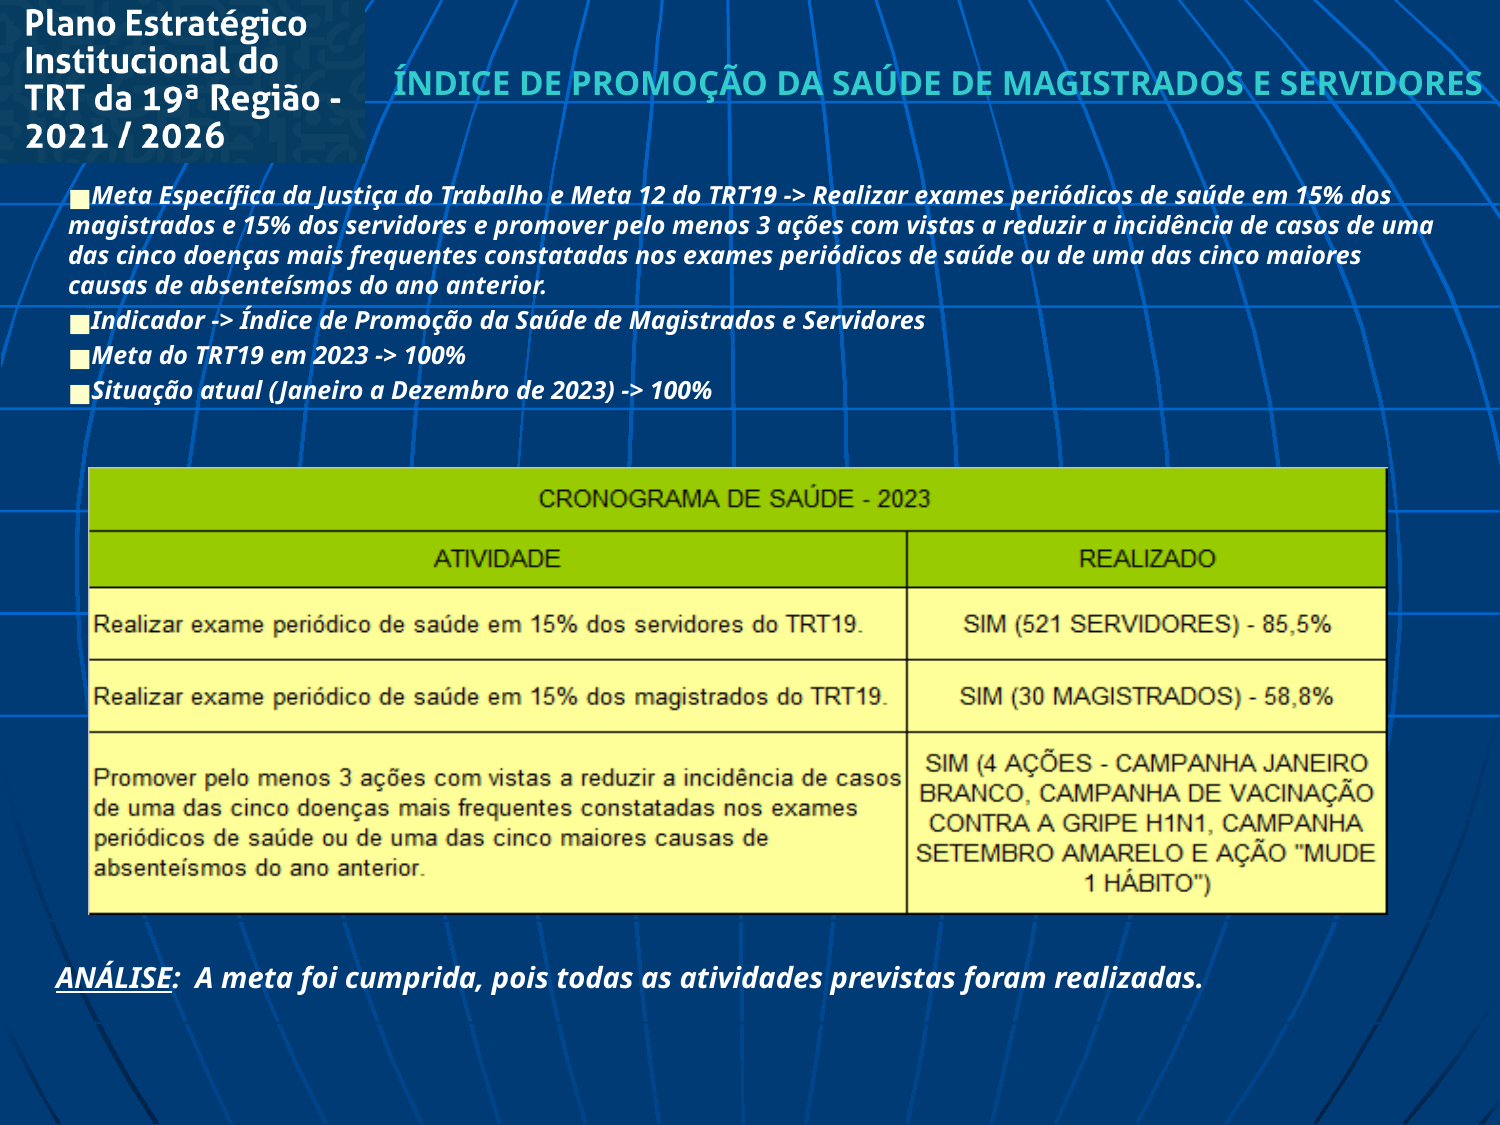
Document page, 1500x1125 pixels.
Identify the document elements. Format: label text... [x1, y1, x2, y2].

text_box Meta Específica da Justiça do Trabalho e Meta 12 do TRT19 -> Realizar exames periódicos de saúde em 15% dos magistrados e 15% dos servidores e promover pelo menos 3 ações com vistas a reduzir a incidência de casos de uma das cinco doenças mais frequentes constatadas nos exames periódicos de saúde ou de uma das cinco maiores causas de absenteísmos do ano anterior. Indicador -> Índice de Promoção da Saúde de Magistrados e Servidores Meta do TRT19 em 2023 -> 100% Situação atual (Janeiro a Dezembro de 2023) -> 100% [53, 172, 1459, 374]
text_box ANÁLISE: A meta foi cumprida, pois todas as atividades previstas foram realizadas. [41, 952, 1447, 1059]
picture [0, 0, 365, 163]
picture [88, 467, 1388, 915]
text_box ÍNDICE DE PROMOÇÃO DA SAÚDE DE MAGISTRADOS E SERVIDORES [365, 54, 1500, 110]
